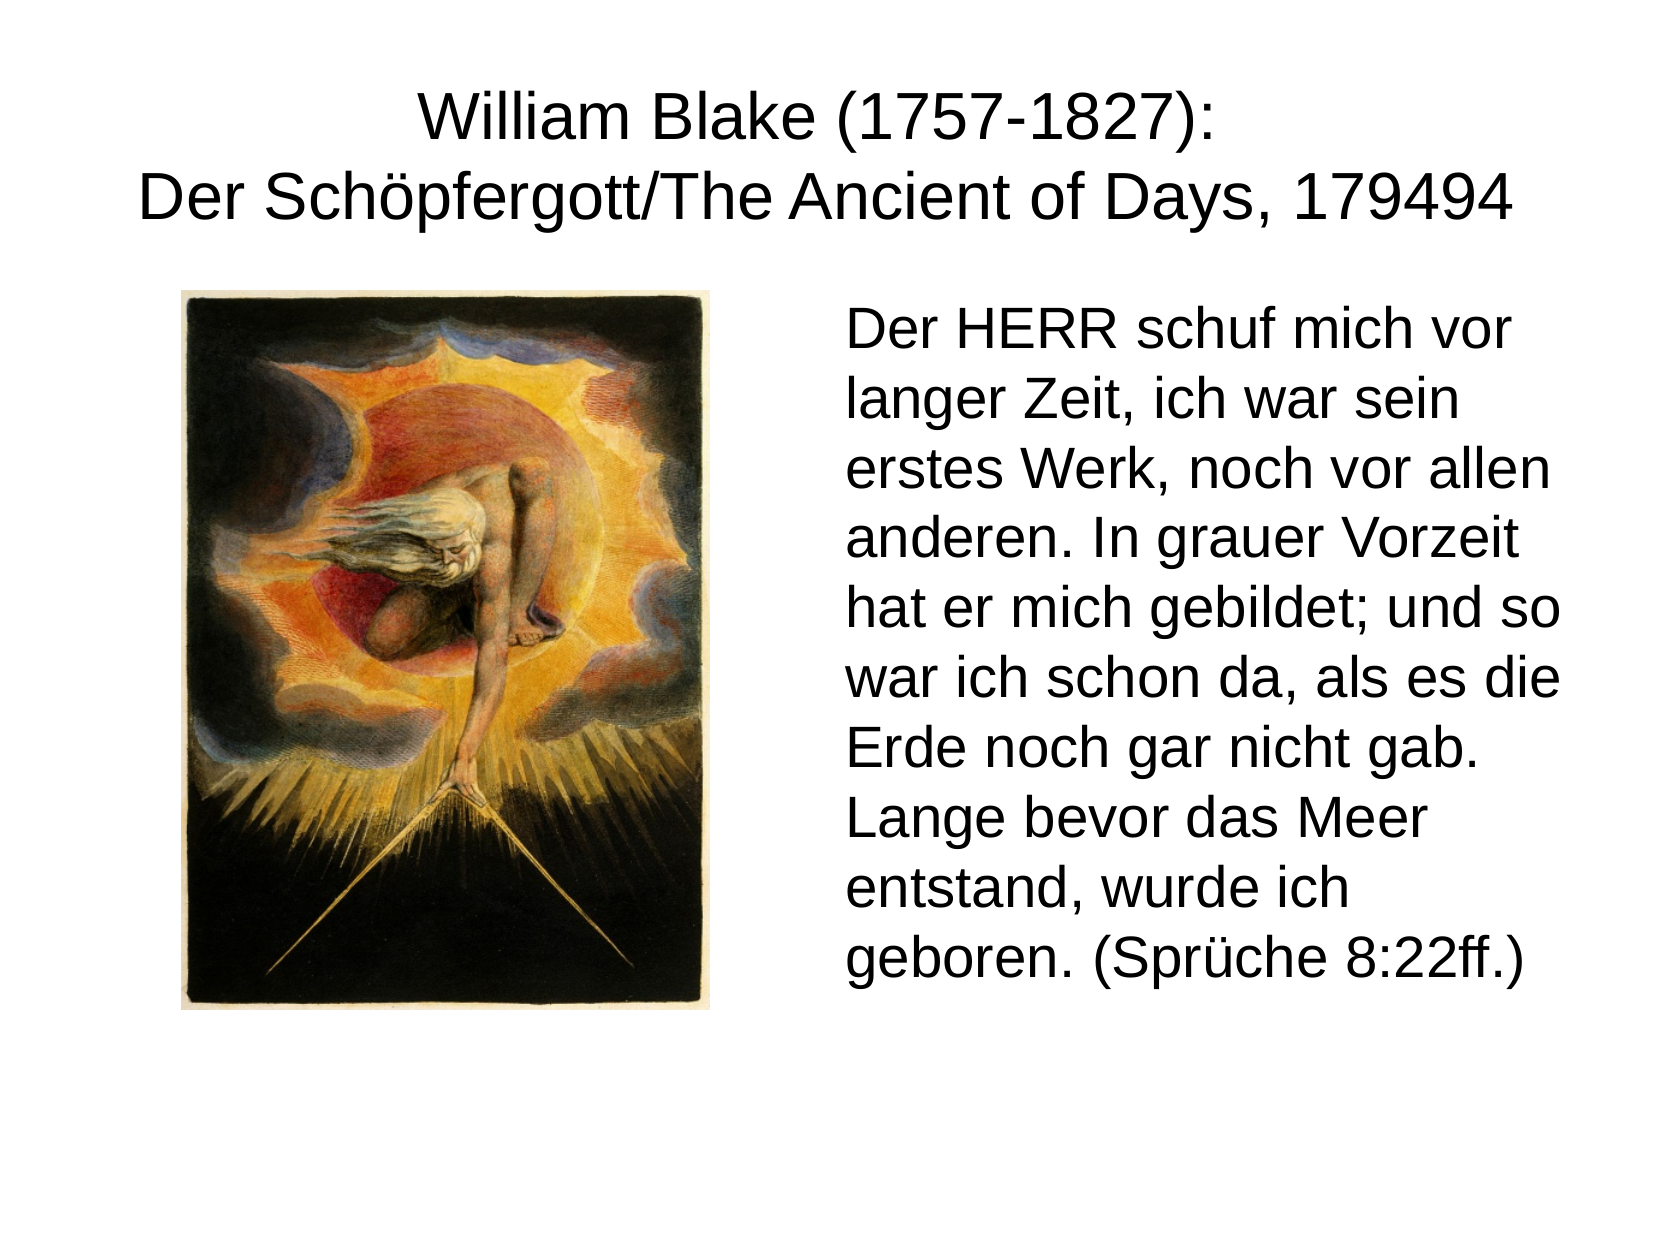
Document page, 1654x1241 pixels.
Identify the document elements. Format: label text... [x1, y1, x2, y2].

list Der HERR schuf mich vor langer Zeit, ich war sein erstes Werk, noch vor allen anderen. In grauer Vorzeit hat er mich gebildet; und so war ich schon da, als es die Erde noch gar nicht gab. Lange bevor das Meer entstand, wurde ich geboren. (Sprüche 8:22ff.) [845, 290, 1572, 1010]
picture [181, 290, 710, 1010]
title William Blake (1757-1827): Der Schöpfergott/The Ancient of Days, 179494 [82, 49, 1571, 257]
